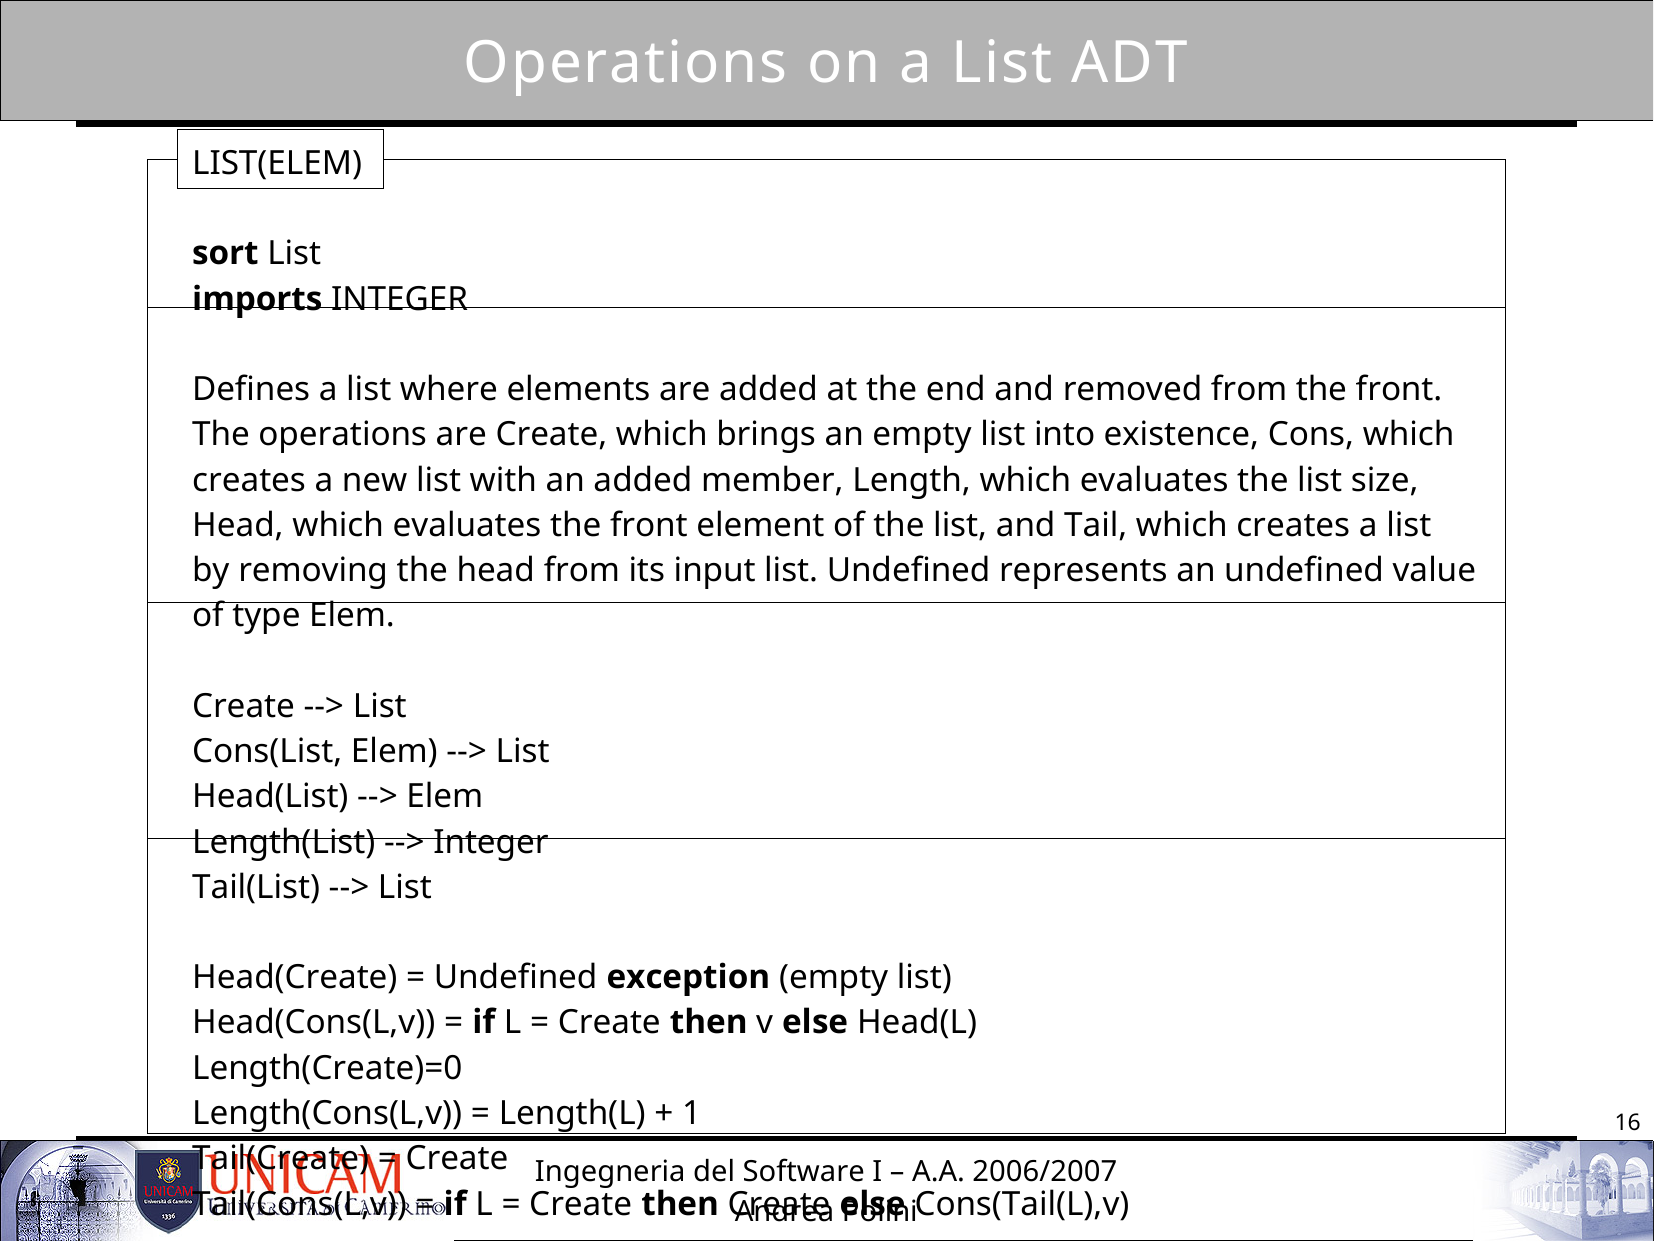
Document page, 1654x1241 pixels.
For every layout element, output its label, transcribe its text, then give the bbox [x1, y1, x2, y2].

text_box [1414, 572, 1422, 579]
picture [445, 1161, 454, 1167]
picture [1473, 1141, 1654, 1241]
text_box [337, 1108, 347, 1122]
text_box LIST(ELEM) sort List imports INTEGER Defines a list where elements are added at the end and removed from the front. The operations are Create, which brings an empty list into existence, Cons, which creates a new list with an added member, Length, which evaluates the list size, Head, which evaluates the front element of the list, and Tail, which creates a list by removing the head from its input list. Undefined represents an undefined value of type Elem. Create --> List Cons(List, Elem) --> List Head(List) --> Elem Length(List) --> Integer Tail(List) --> List Head(Create) = Undefined exception (empty list) Head(Cons(L,v)) = if L = Create then v else Head(L) Length(Create)=0 Length(Cons(L,v)) = Length(L) + 1 Tail(Create) = Create Tail(Cons(L,v)) = if L = Create then Create else Cons(Tail(L),v) [177, 131, 1412, 307]
text_box [253, 1108, 263, 1122]
picture [445, 1153, 454, 1158]
text_box [428, 1106, 439, 1121]
picture [0, 1141, 454, 1241]
text_box LIST(ELEM) sort List imports INTEGER Defines a list where elements are added at the end and removed from the front. The operations are Create, which brings an empty list into existence, Cons, which creates a new list with an added member, Length, which evaluates the list size, Head, which evaluates the front element of the list, and Tail, which creates a list by removing the head from its input list. Undefined represents an undefined value of type Elem. Create --> List Cons(List, Elem) --> List Head(List) --> Elem Length(List) --> Integer Tail(List) --> List Head(Create) = Undefined exception (empty list) Head(Cons(L,v)) = if L = Create then v else Head(L) Length(Create)=0 Length(Cons(L,v)) = Length(L) + 1 Tail(Create) = Create Tail(Cons(L,v)) = if L = Create then Create else Cons(Tail(L),v) [177, 308, 1412, 602]
text_box [147, 159, 177, 307]
text_box [1412, 159, 1506, 307]
text_box [1412, 308, 1506, 602]
text_box [214, 1108, 223, 1113]
text_box [147, 308, 177, 602]
text_box LIST(ELEM) sort List imports INTEGER Defines a list where elements are added at the end and removed from the front. The operations are Create, which brings an empty list into existence, Cons, which creates a new list with an added member, Length, which evaluates the list size, Head, which evaluates the front element of the list, and Tail, which creates a list by removing the head from its input list. Undefined represents an undefined value of type Elem. Create --> List Cons(List, Elem) --> List Head(List) --> Elem Length(List) --> Integer Tail(List) --> List Head(Create) = Undefined exception (empty list) Head(Cons(L,v)) = if L = Create then v else Head(L) Length(Create)=0 Length(Cons(L,v)) = Length(L) + 1 Tail(Create) = Create Tail(Cons(L,v)) = if L = Create then Create else Cons(Tail(L),v) [177, 839, 1412, 1106]
text_box [560, 1108, 570, 1122]
text_box [147, 603, 177, 838]
text_box [147, 839, 1506, 1134]
text_box [521, 1108, 530, 1113]
text_box [1412, 603, 1506, 838]
text_box LIST(ELEM) sort List imports INTEGER Defines a list where elements are added at the end and removed from the front. The operations are Create, which brings an empty list into existence, Cons, which creates a new list with an added member, Length, which evaluates the list size, Head, which evaluates the front element of the list, and Tail, which creates a list by removing the head from its input list. Undefined represents an undefined value of type Elem. Create --> List Cons(List, Elem) --> List Head(List) --> Elem Length(List) --> Integer Tail(List) --> List Head(Create) = Undefined exception (empty list) Head(Cons(L,v)) = if L = Create then v else Head(L) Length(Create)=0 Length(Cons(L,v)) = Length(L) + 1 Tail(Create) = Create Tail(Cons(L,v)) = if L = Create then Create else Cons(Tail(L),v) [177, 603, 1412, 838]
title Operations on a List ADT [0, 0, 1653, 121]
